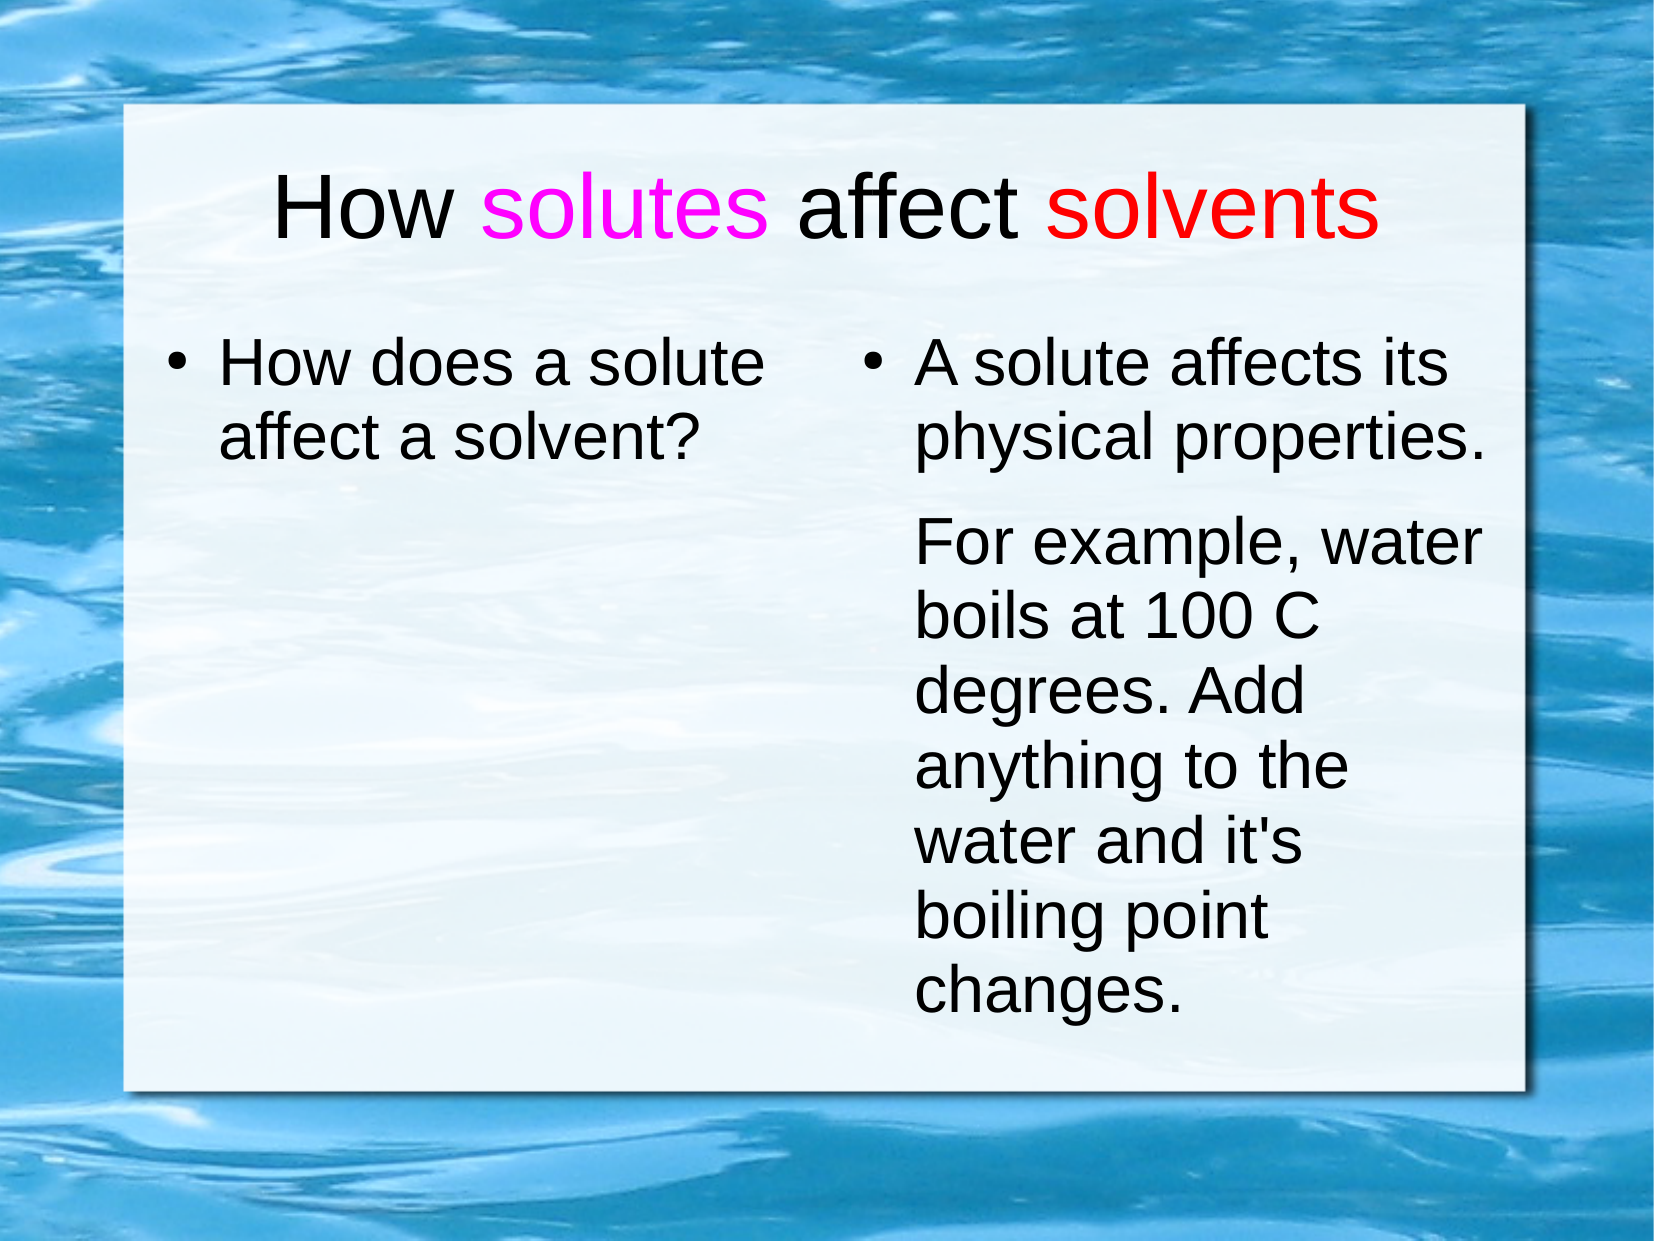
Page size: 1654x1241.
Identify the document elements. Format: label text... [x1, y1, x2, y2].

list A solute affects its physical properties. For example, water boils at 100 C degrees. Add anything to the water and it's boiling point changes. [843, 324, 1507, 1064]
picture [0, 0, 1654, 1241]
title How solutes affect solvents [147, 118, 1506, 296]
list How does a solute affect a solvent? [147, 324, 811, 1064]
